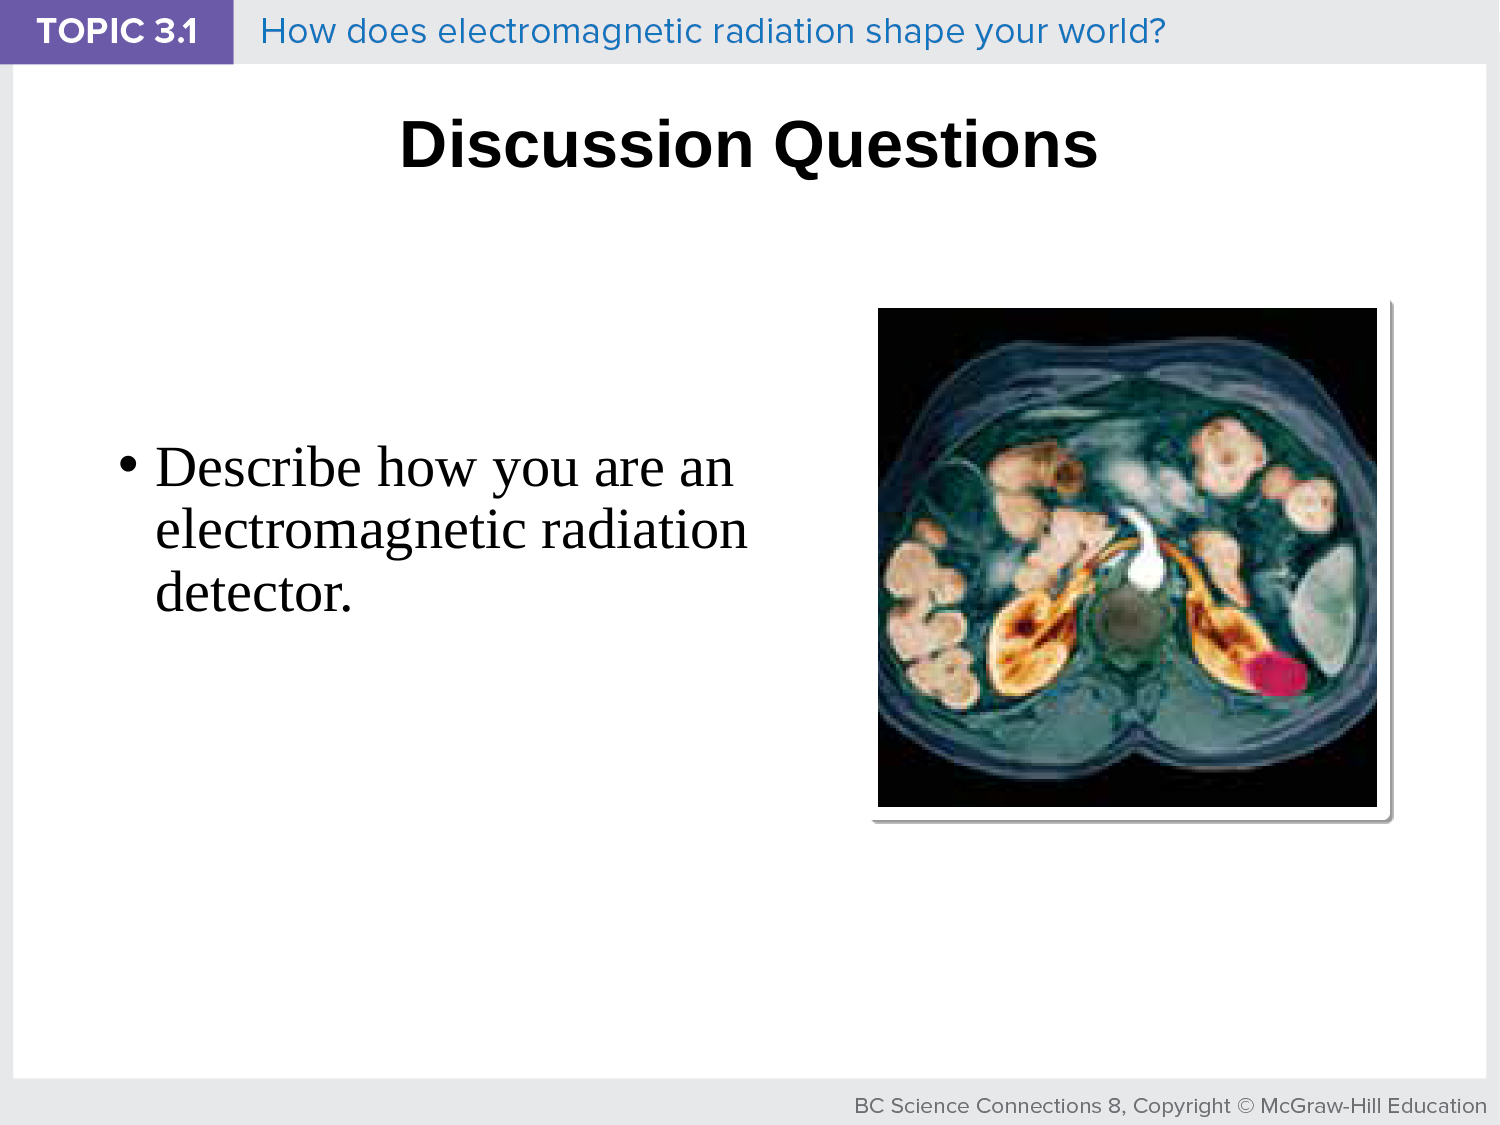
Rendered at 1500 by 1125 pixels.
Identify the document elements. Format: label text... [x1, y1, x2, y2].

list Describe how you are an electromagnetic radiation detector. [103, 428, 825, 1014]
picture [0, 0, 1500, 1082]
title Discussion Questions [103, 59, 1397, 232]
